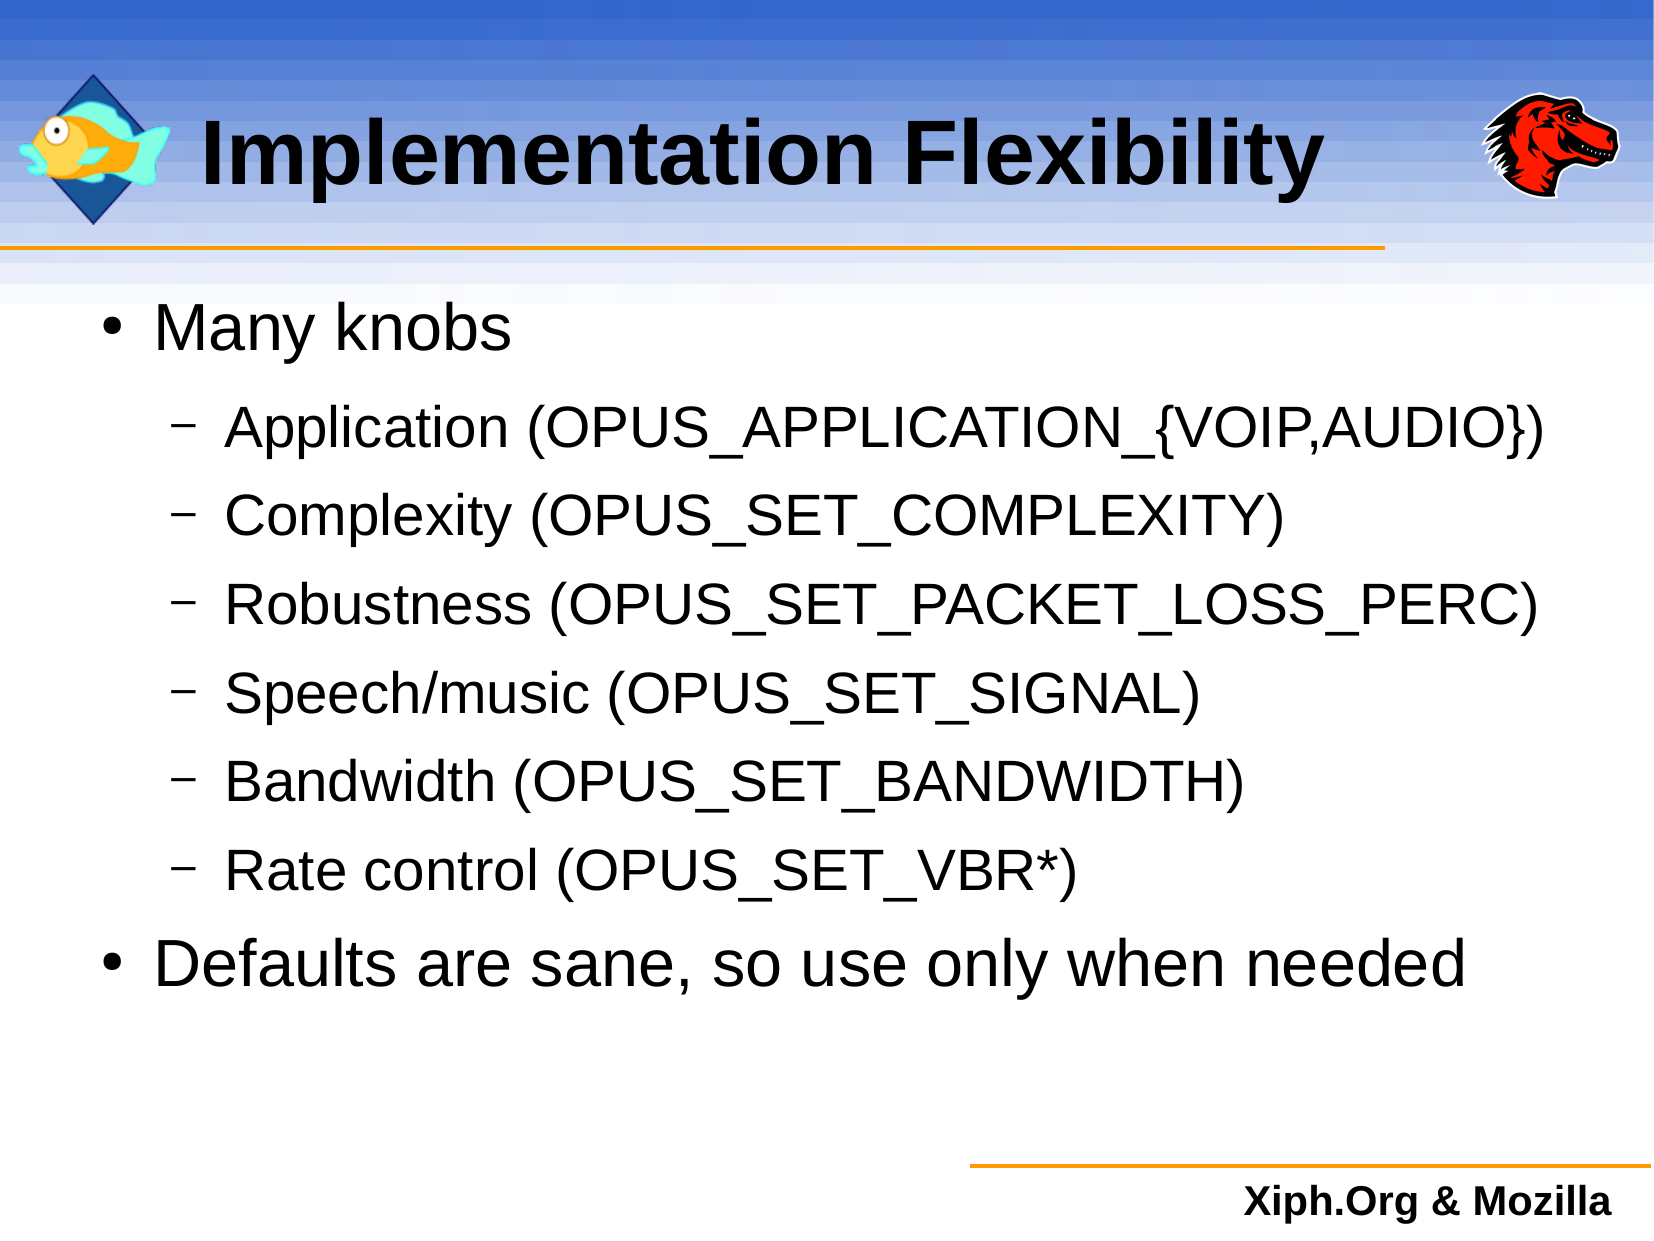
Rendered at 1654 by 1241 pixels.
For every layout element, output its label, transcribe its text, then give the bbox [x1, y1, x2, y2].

title Implementation Flexibility [200, 49, 1571, 257]
list Many knobs Application (OPUS_APPLICATION_{VOIP,AUDIO}) Complexity (OPUS_SET_COMPLEXITY) Robustness (OPUS_SET_PACKET_LOSS_PERC) Speech/music (OPUS_SET_SIGNAL) Bandwidth (OPUS_SET_BANDWIDTH) Rate control (OPUS_SET_VBR*) Defaults are sane, so use only when needed [82, 290, 1607, 1010]
picture [0, 0, 1654, 1241]
